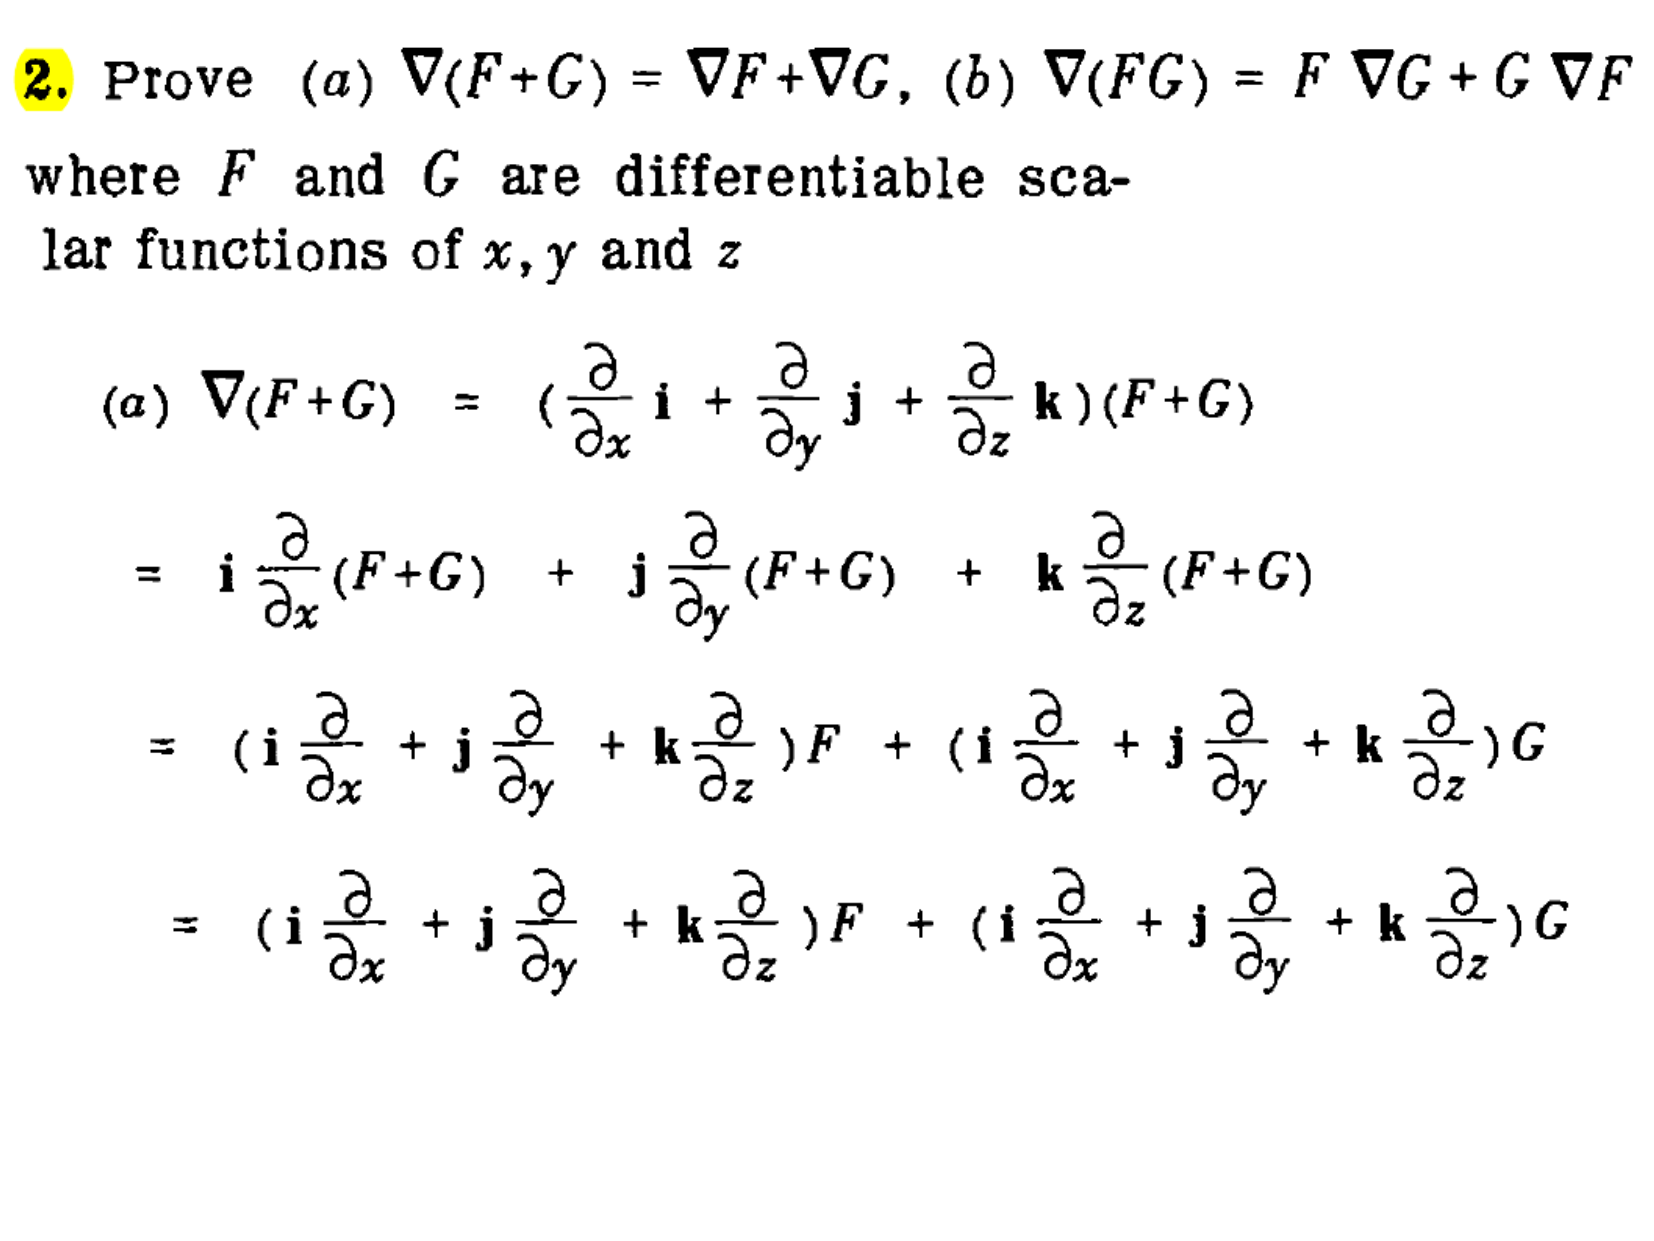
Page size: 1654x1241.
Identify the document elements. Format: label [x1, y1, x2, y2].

picture [5, 136, 1134, 296]
picture [0, 31, 1654, 119]
picture [106, 484, 1595, 1009]
picture [82, 320, 1276, 473]
